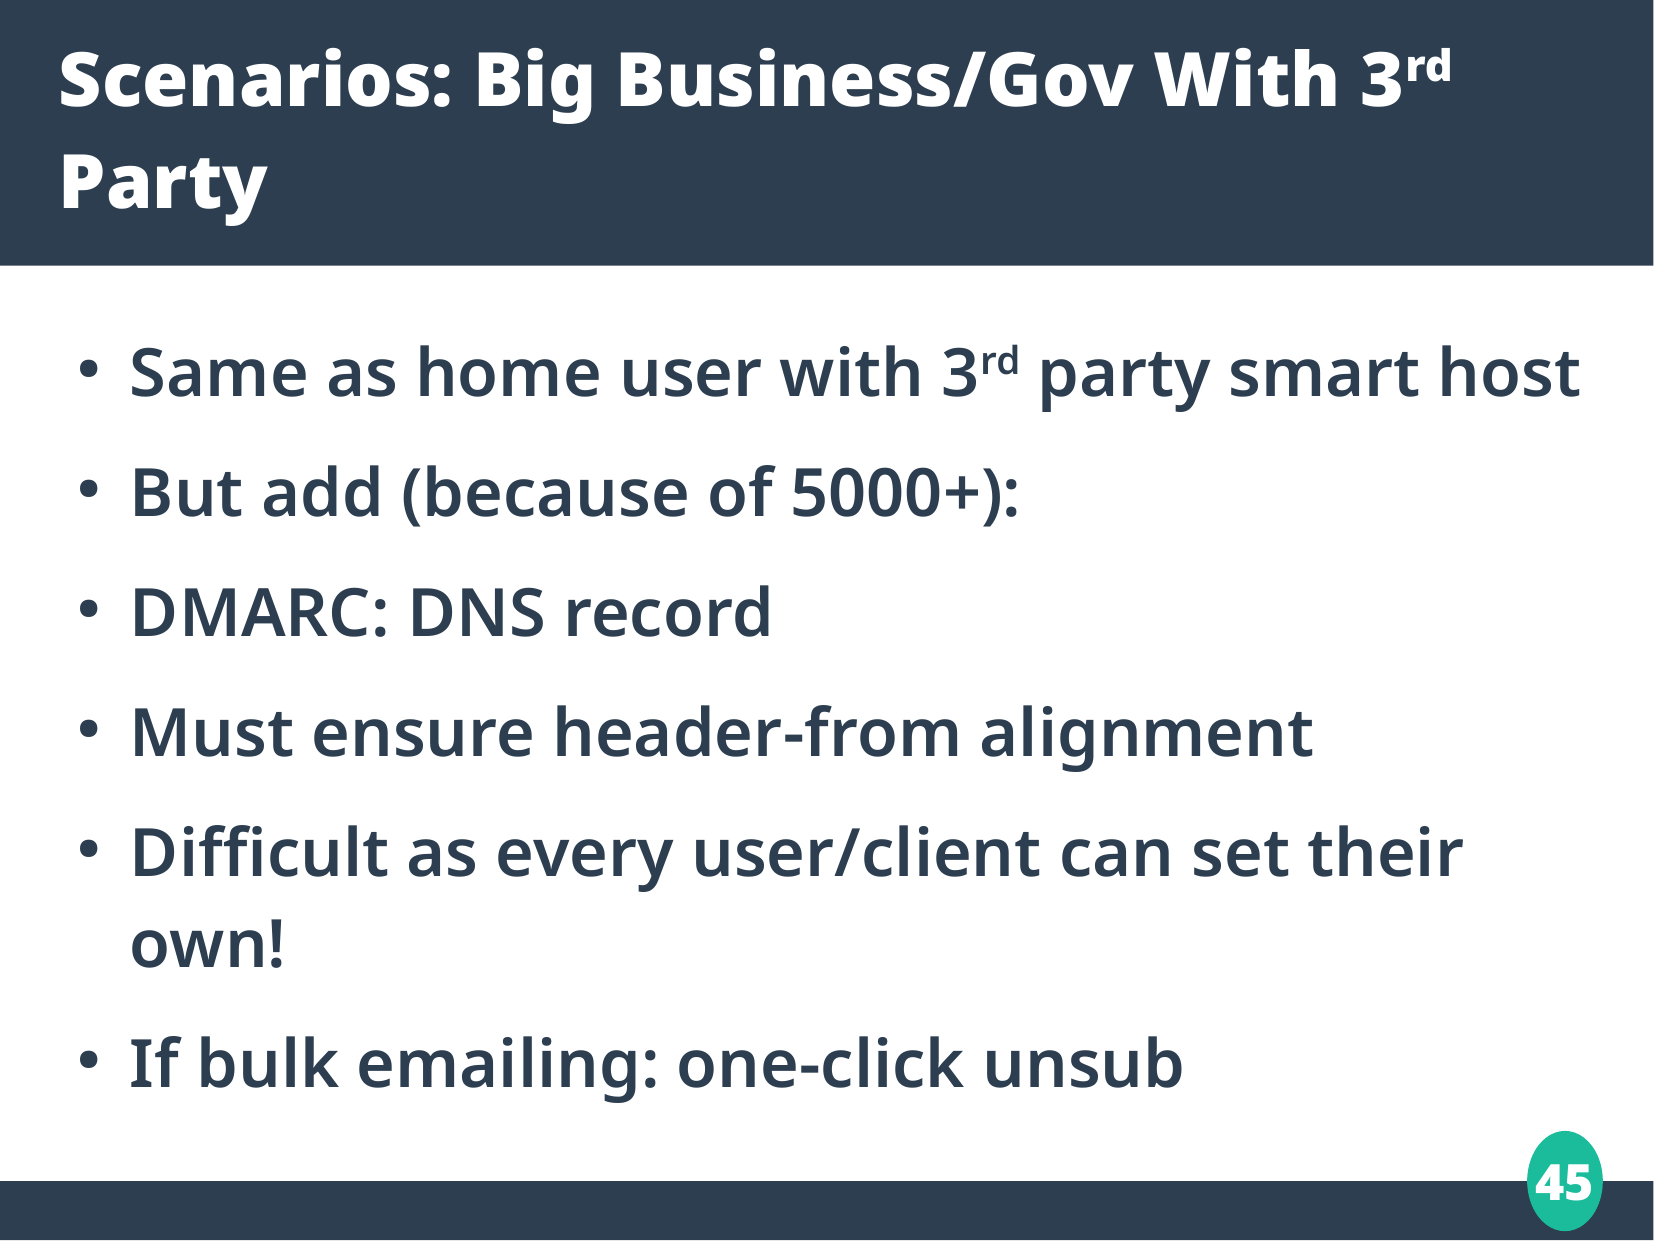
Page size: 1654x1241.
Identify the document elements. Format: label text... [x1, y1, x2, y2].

title Scenarios: Big Business/Gov With 3rd Party [59, 49, 1595, 207]
list Same as home user with 3rd party smart host But add (because of 5000+): DMARC: DNS record Must ensure header-from alignment Difficult as every user/client can set their own! If bulk emailing: one-click unsub [59, 324, 1595, 1152]
